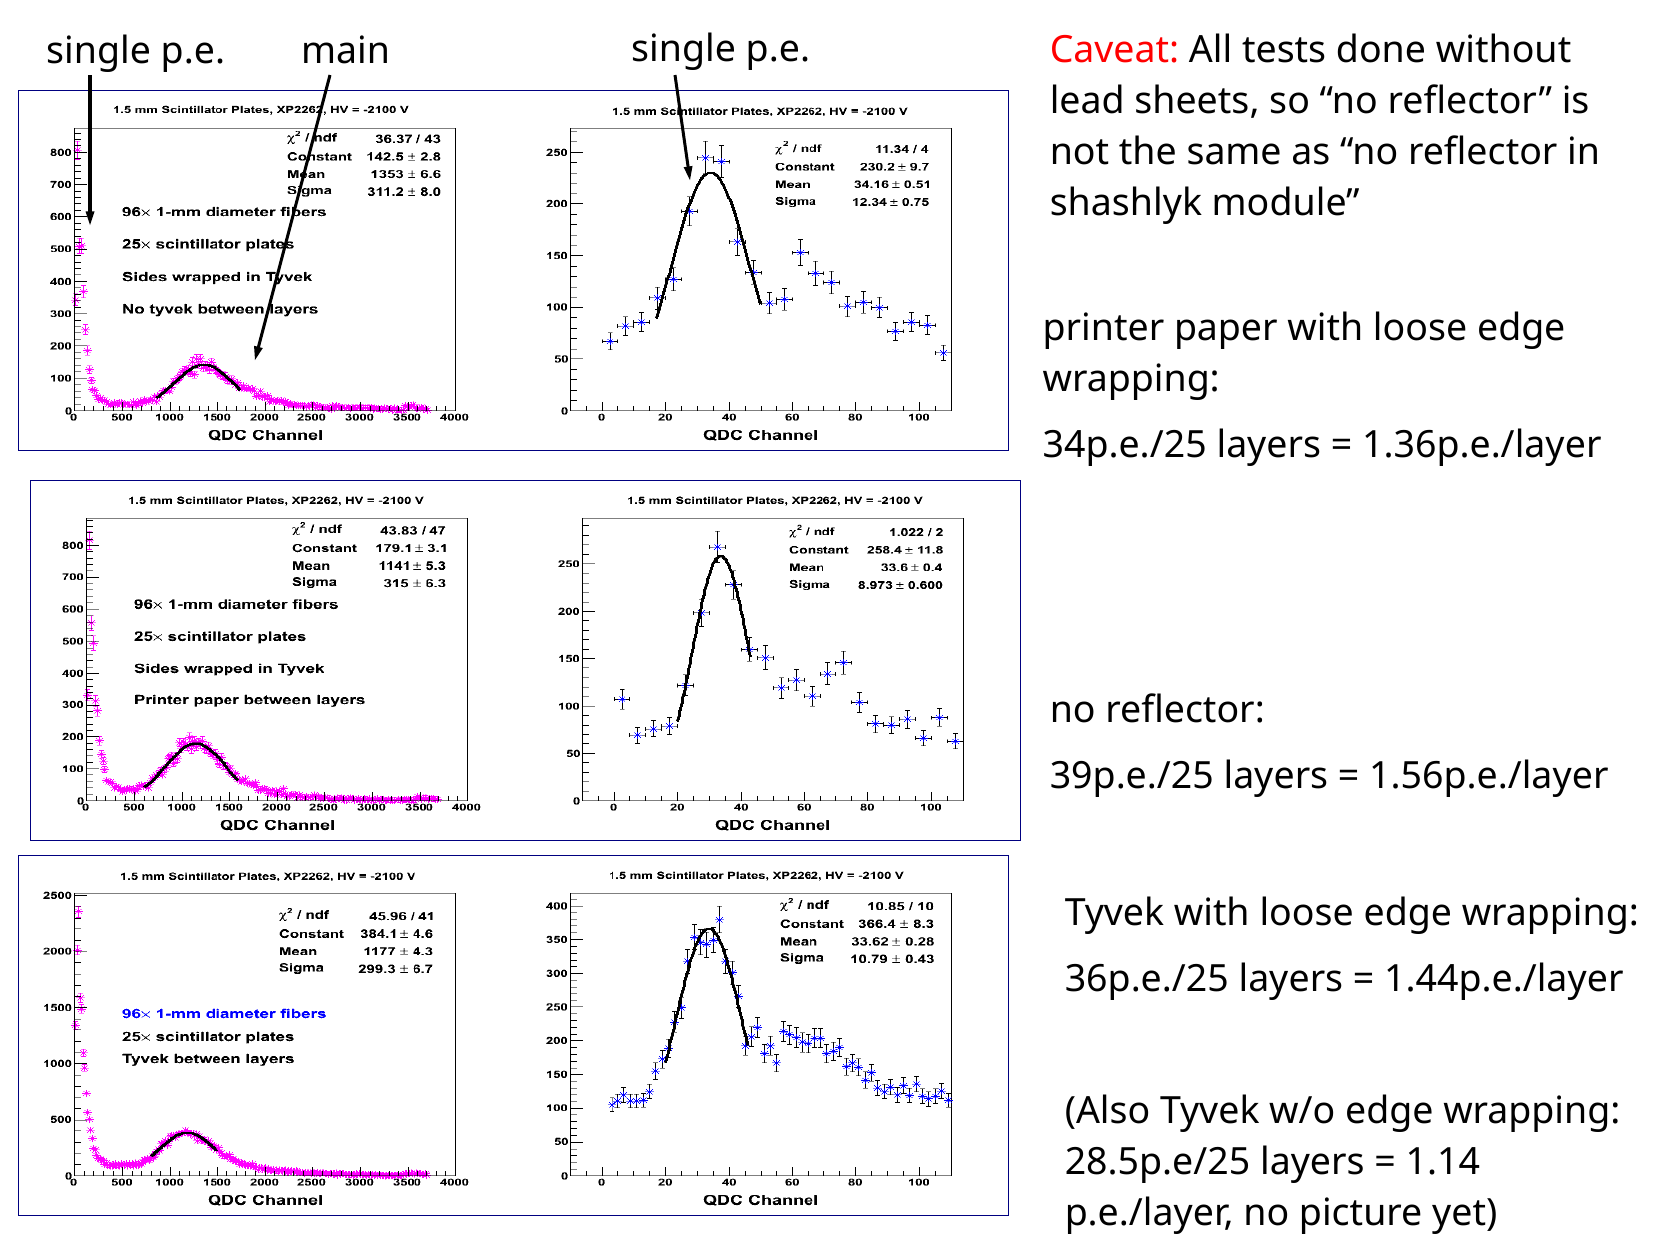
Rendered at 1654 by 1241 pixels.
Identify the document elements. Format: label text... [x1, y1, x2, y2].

text_box printer paper with loose edge wrapping: 34p.e./25 layers = 1.36p.e./layer [1027, 292, 1636, 480]
text_box single p.e. [30, 15, 271, 86]
text_box Tyvek with loose edge wrapping: 36p.e./25 layers = 1.44p.e./layer (Also Tyvek w/o edge wrapping: 28.5p.e/25 layers = 1.14 p.e./layer, no picture yet) [1050, 877, 1654, 1241]
picture [18, 89, 1009, 451]
picture [18, 854, 1009, 1216]
picture [30, 479, 1021, 841]
text_box no reflector: 39p.e./25 layers = 1.56p.e./layer [1035, 675, 1654, 833]
text_box main [285, 15, 526, 86]
text_box Caveat: All tests done without lead sheets, so “no reflector” is not the same as “no reflector in shashlyk module” [1035, 15, 1643, 239]
text_box single p.e. [615, 12, 856, 83]
